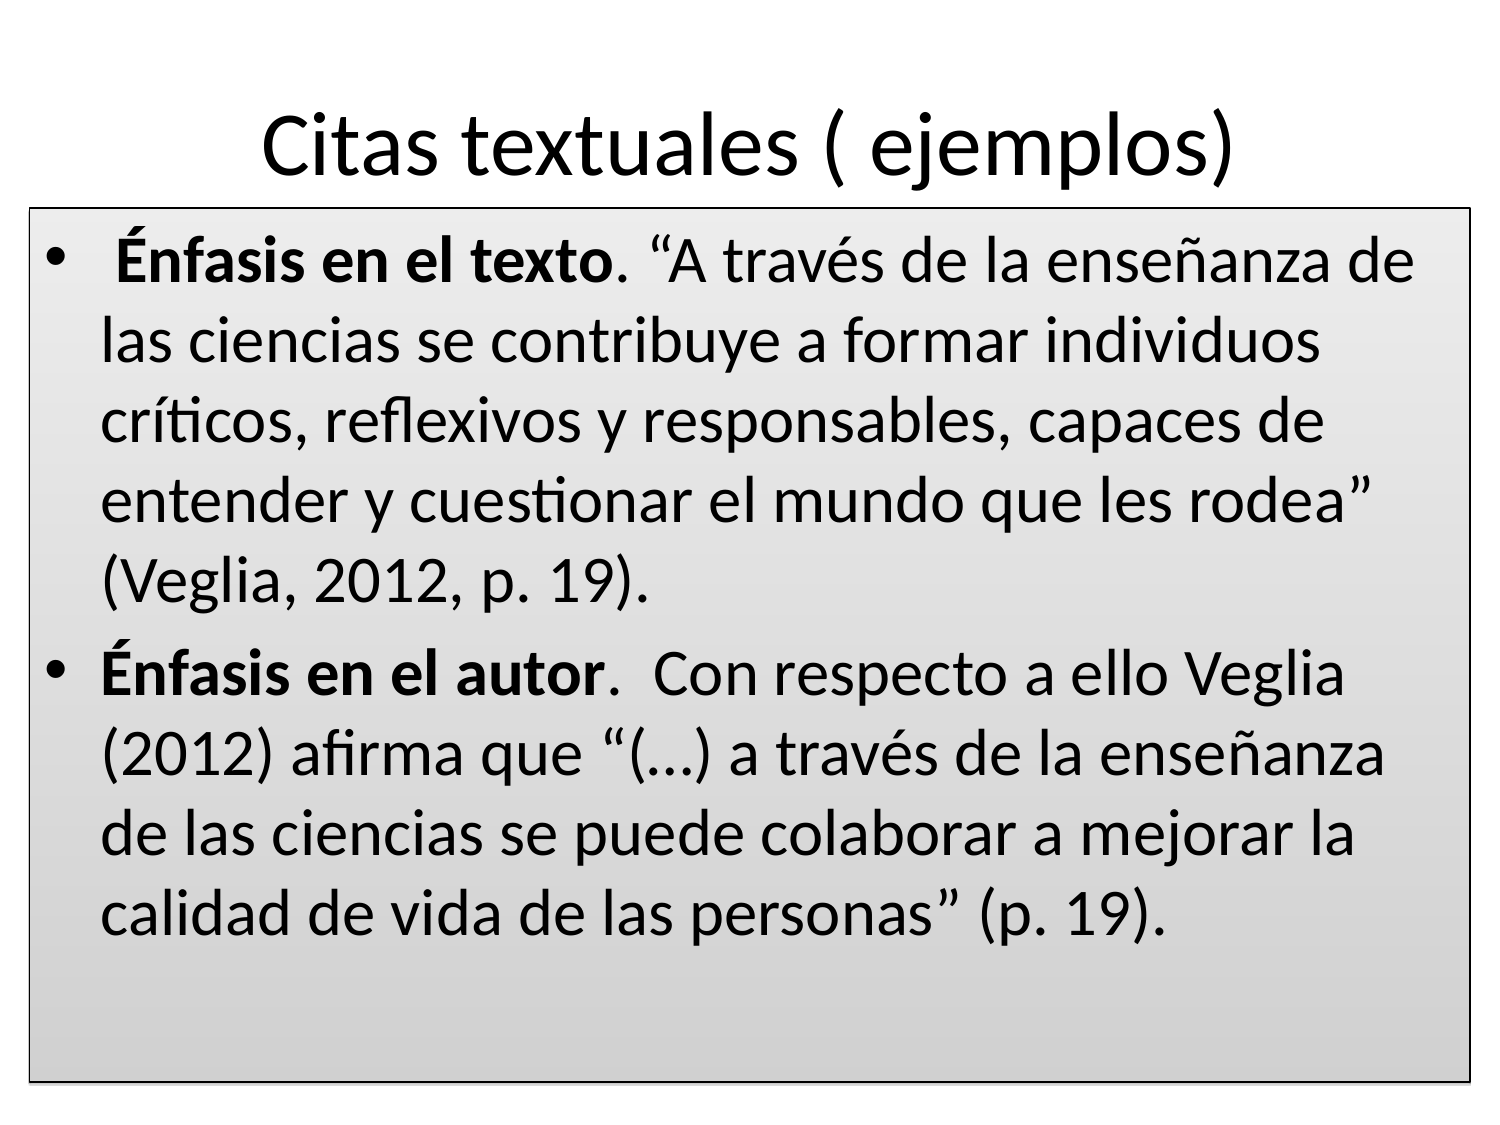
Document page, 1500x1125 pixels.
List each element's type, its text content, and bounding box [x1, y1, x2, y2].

text_box Citas textuales ( ejemplos) [75, 45, 1425, 208]
text_box Énfasis en el texto. “A través de la enseñanza de las ciencias se contribuye a formar individuos críticos, reflexivos y responsables, capaces de entender y cuestionar el mundo que les rodea” (Veglia, 2012, p. 19). Énfasis en el autor. Con respecto a ello Veglia (2012) afirma que “(…) a través de la enseñanza de las ciencias se puede colaborar a mejorar la calidad de vida de las personas” (p. 19). [29, 208, 1471, 1082]
